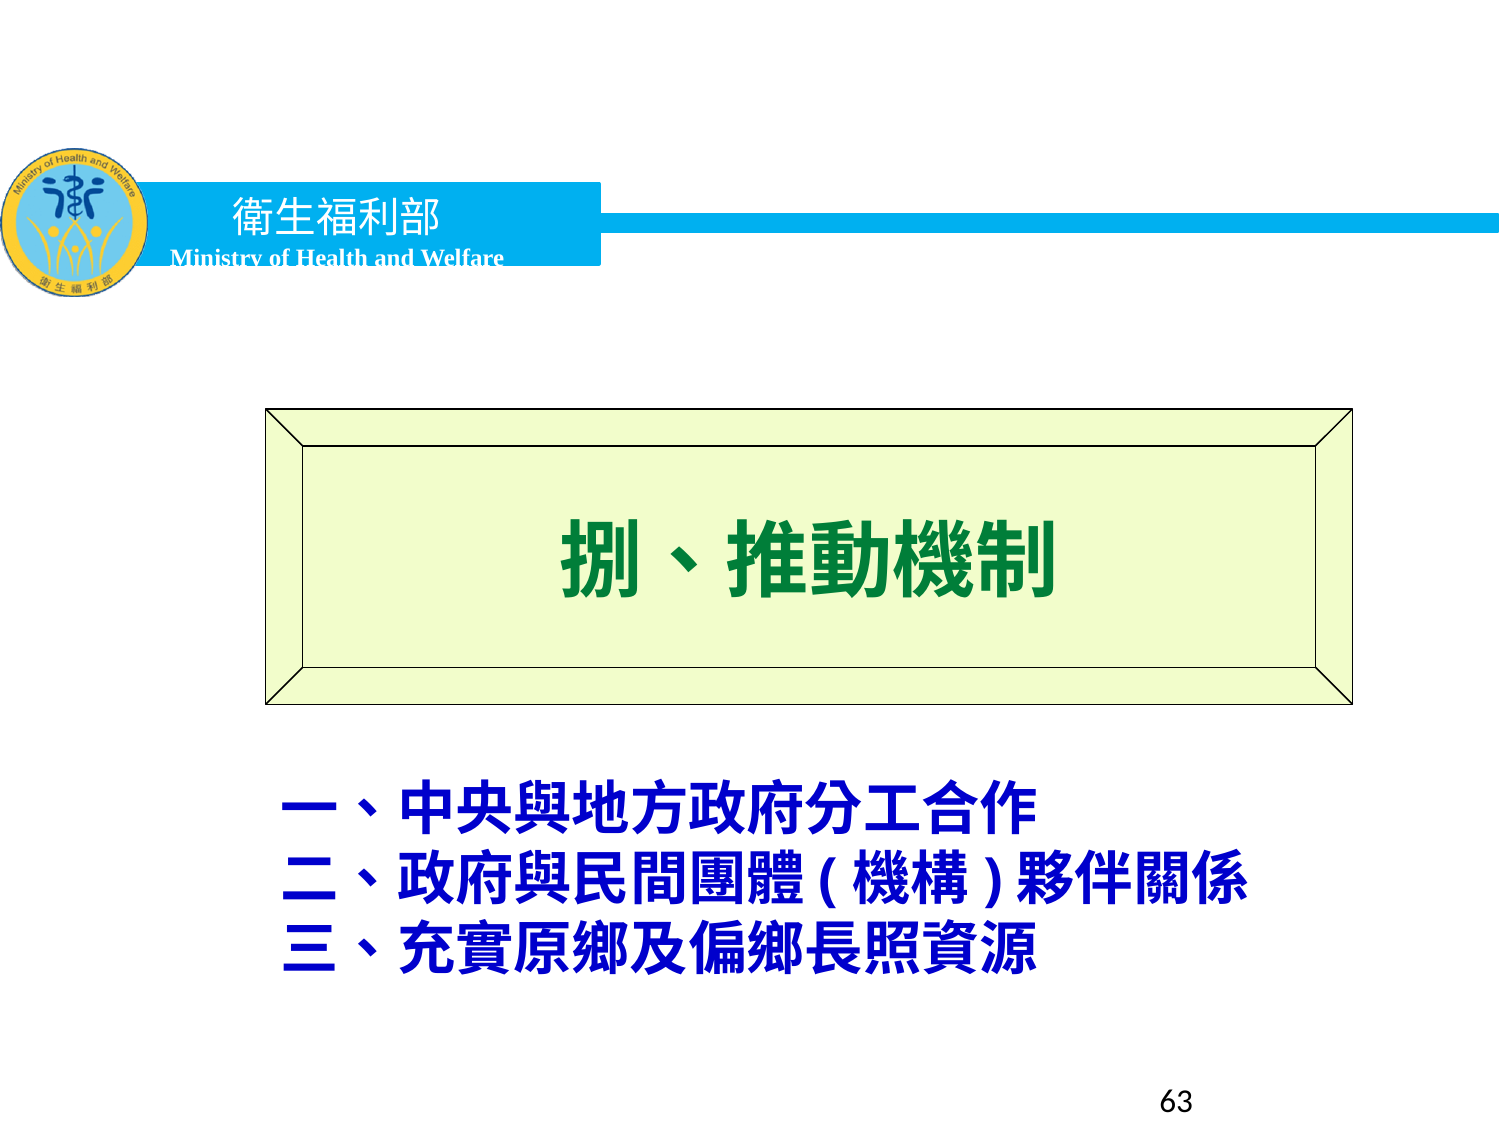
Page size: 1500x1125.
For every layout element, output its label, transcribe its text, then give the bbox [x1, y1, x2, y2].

text_box 63 [1144, 1069, 1495, 1125]
text_box 一、中央與地方政府分工合作 二、政府與民間團體(機構)夥伴關係 三、充實原鄉及偏鄉長照資源 [265, 763, 1222, 991]
text_box 捌、推動機制 [265, 408, 1353, 705]
